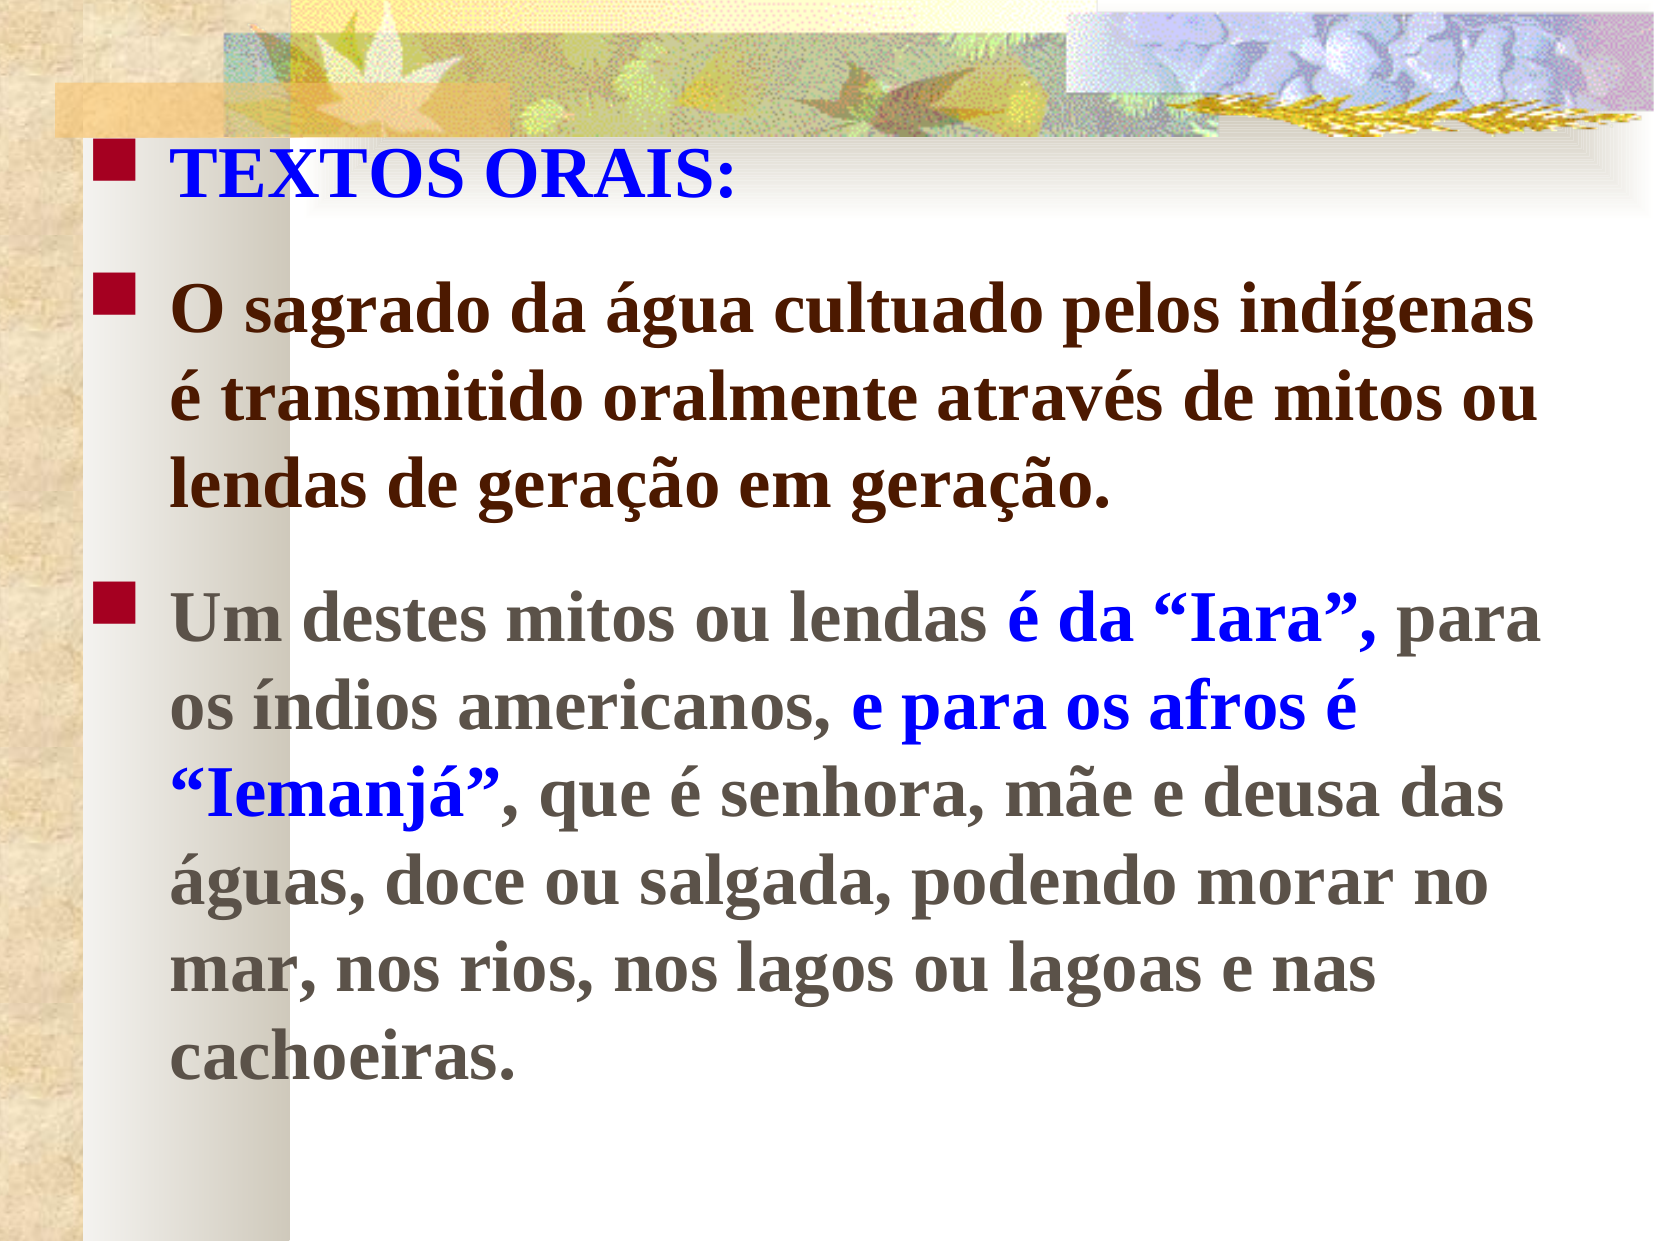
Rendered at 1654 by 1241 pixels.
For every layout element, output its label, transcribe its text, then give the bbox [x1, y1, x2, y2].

text_box TEXTOS ORAIS: O sagrado da água cultuado pelos indígenas é transmitido oralmente através de mitos ou lendas de geração em geração. Um destes mitos ou lendas é da “Iara”, para os índios americanos, e para os afros é “Iemanjá”, que é senhora, mãe e deusa das águas, doce ou salgada, podendo morar no mar, nos rios, nos lagos ou lagoas e nas cachoeiras. [87, 125, 1550, 1108]
picture [0, 0, 1654, 1241]
